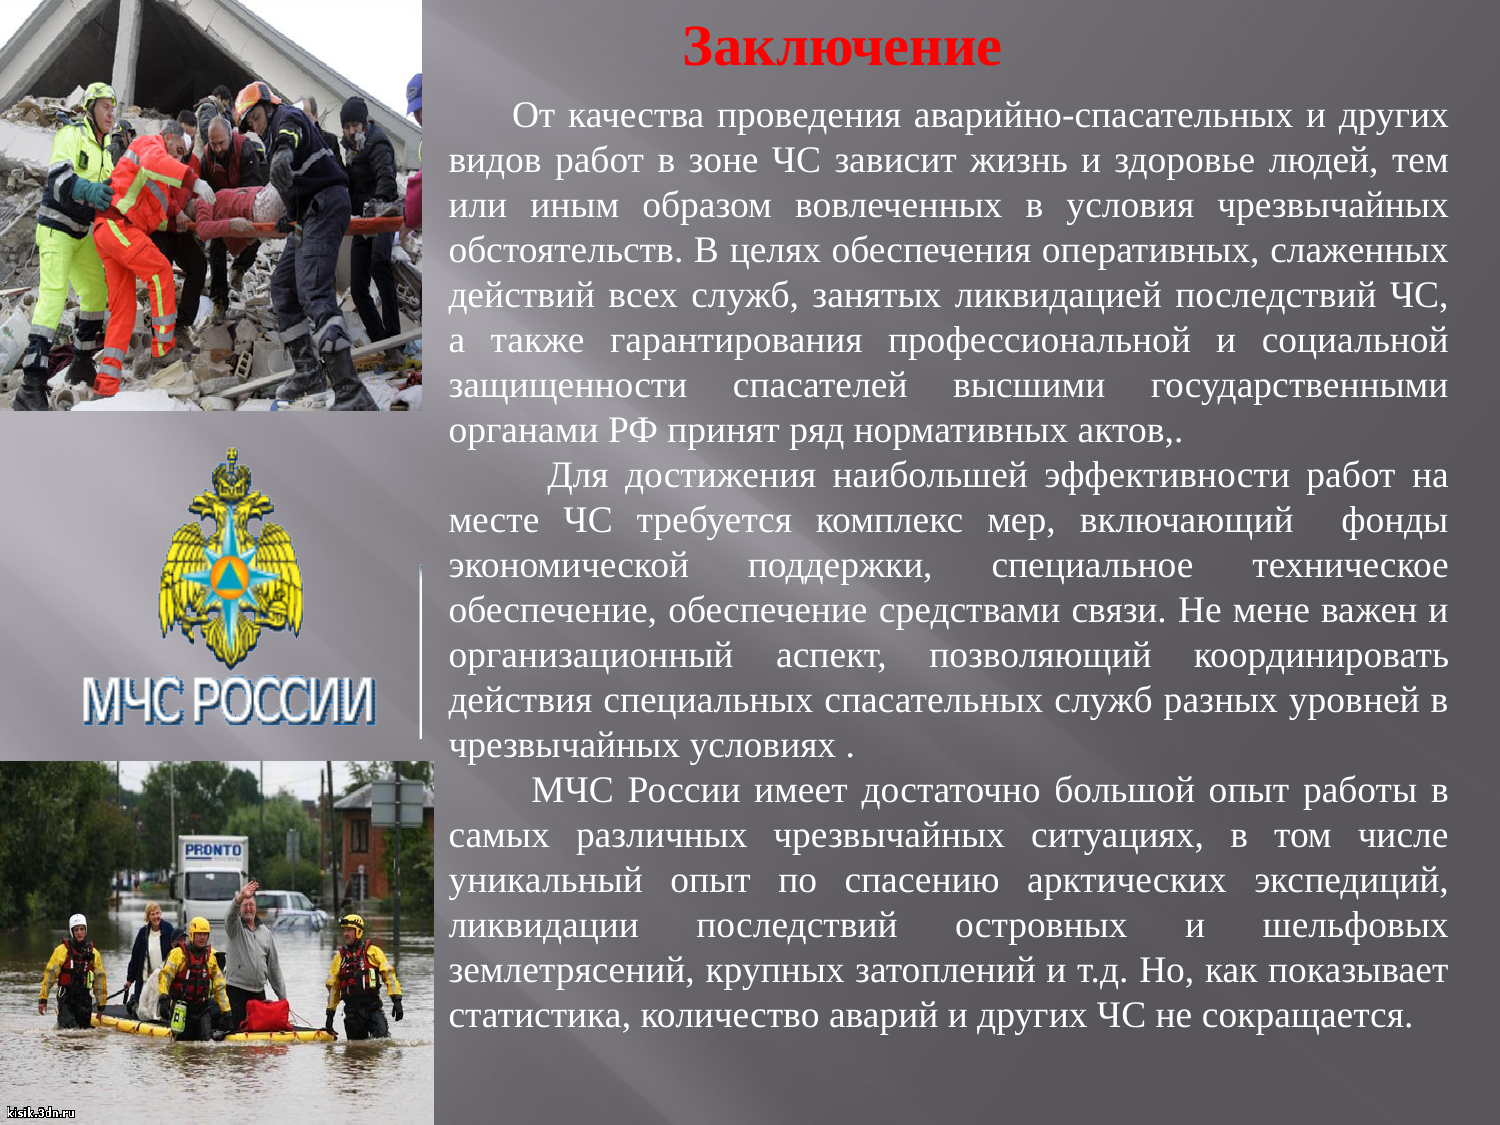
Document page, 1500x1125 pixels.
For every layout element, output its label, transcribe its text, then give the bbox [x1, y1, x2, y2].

picture [46, 433, 422, 739]
picture [0, 0, 422, 411]
text_box От качества проведения аварийно-спасательных и других видов работ в зоне ЧС зависит жизнь и здоровье людей, тем или иным образом вовлеченных в условия чрезвычайных обстоятельств. В целях обеспечения оперативных, слаженных действий всех служб, занятых ликвидацией последствий ЧС, а также гарантирования профессиональной и социальной защищенности спасателей высшими государственными органами РФ принят ряд нормативных актов,. Для достижения наибольшей эффективности работ на месте ЧС требуется комплекс мер, включающий фонды экономической поддержки, специальное техническое обеспечение, обеспечение средствами связи. Не мене важен и организационный аспект, позволяющий координировать действия специальных спасательных служб разных уровней в чрезвычайных условиях . МЧС России имеет достаточно большой опыт работы в самых различных чрезвычайных ситуациях, в том числе уникальный опыт по спасению арктических экспедиций, ликвидации последствий островных и шельфовых землетрясений, крупных затоплений и т.д. Но, как показывает статистика, количество аварий и других ЧС не сокращается. [433, 82, 1465, 1079]
picture [0, 761, 434, 1125]
text_box Заключение [667, 0, 1208, 86]
